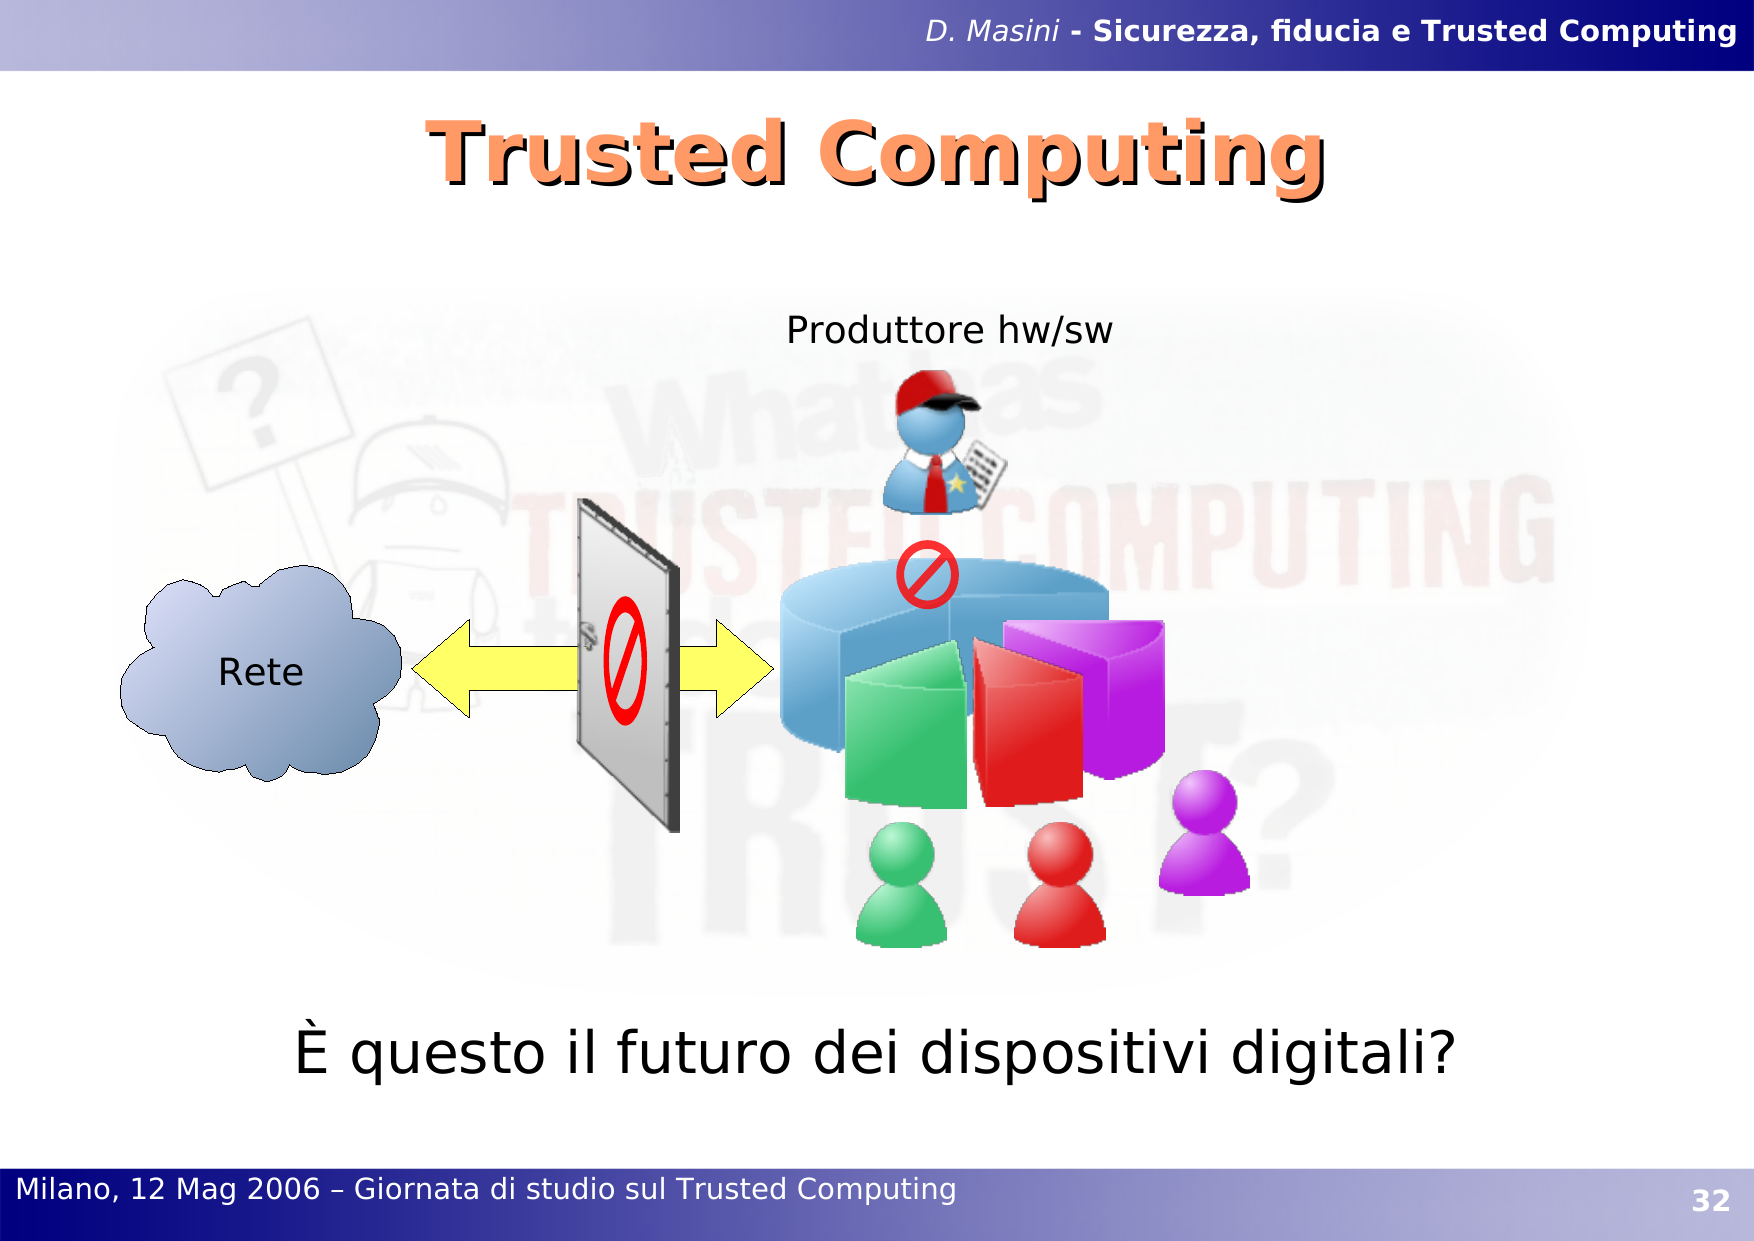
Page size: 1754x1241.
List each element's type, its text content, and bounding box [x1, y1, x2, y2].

text_box <numero> [1641, 1185, 1732, 1223]
text_box Produttore hw/sw [785, 310, 1108, 354]
text_box [411, 619, 576, 718]
title Trusted Computing [87, 49, 1667, 257]
text_box [896, 540, 959, 610]
text_box È questo il futuro dei dispositivi digitali? [293, 1021, 1461, 1094]
text_box D. Masini - Sicurezza, fiducia e Trusted Computing [602, 7, 1754, 63]
text_box Rete [120, 565, 402, 782]
text_box Milano, 12 Mag 2006 – Giornata di studio sul Trusted Computing [0, 1175, 1314, 1234]
picture [0, 0, 1754, 1241]
text_box [680, 619, 774, 718]
text_box [603, 596, 648, 726]
